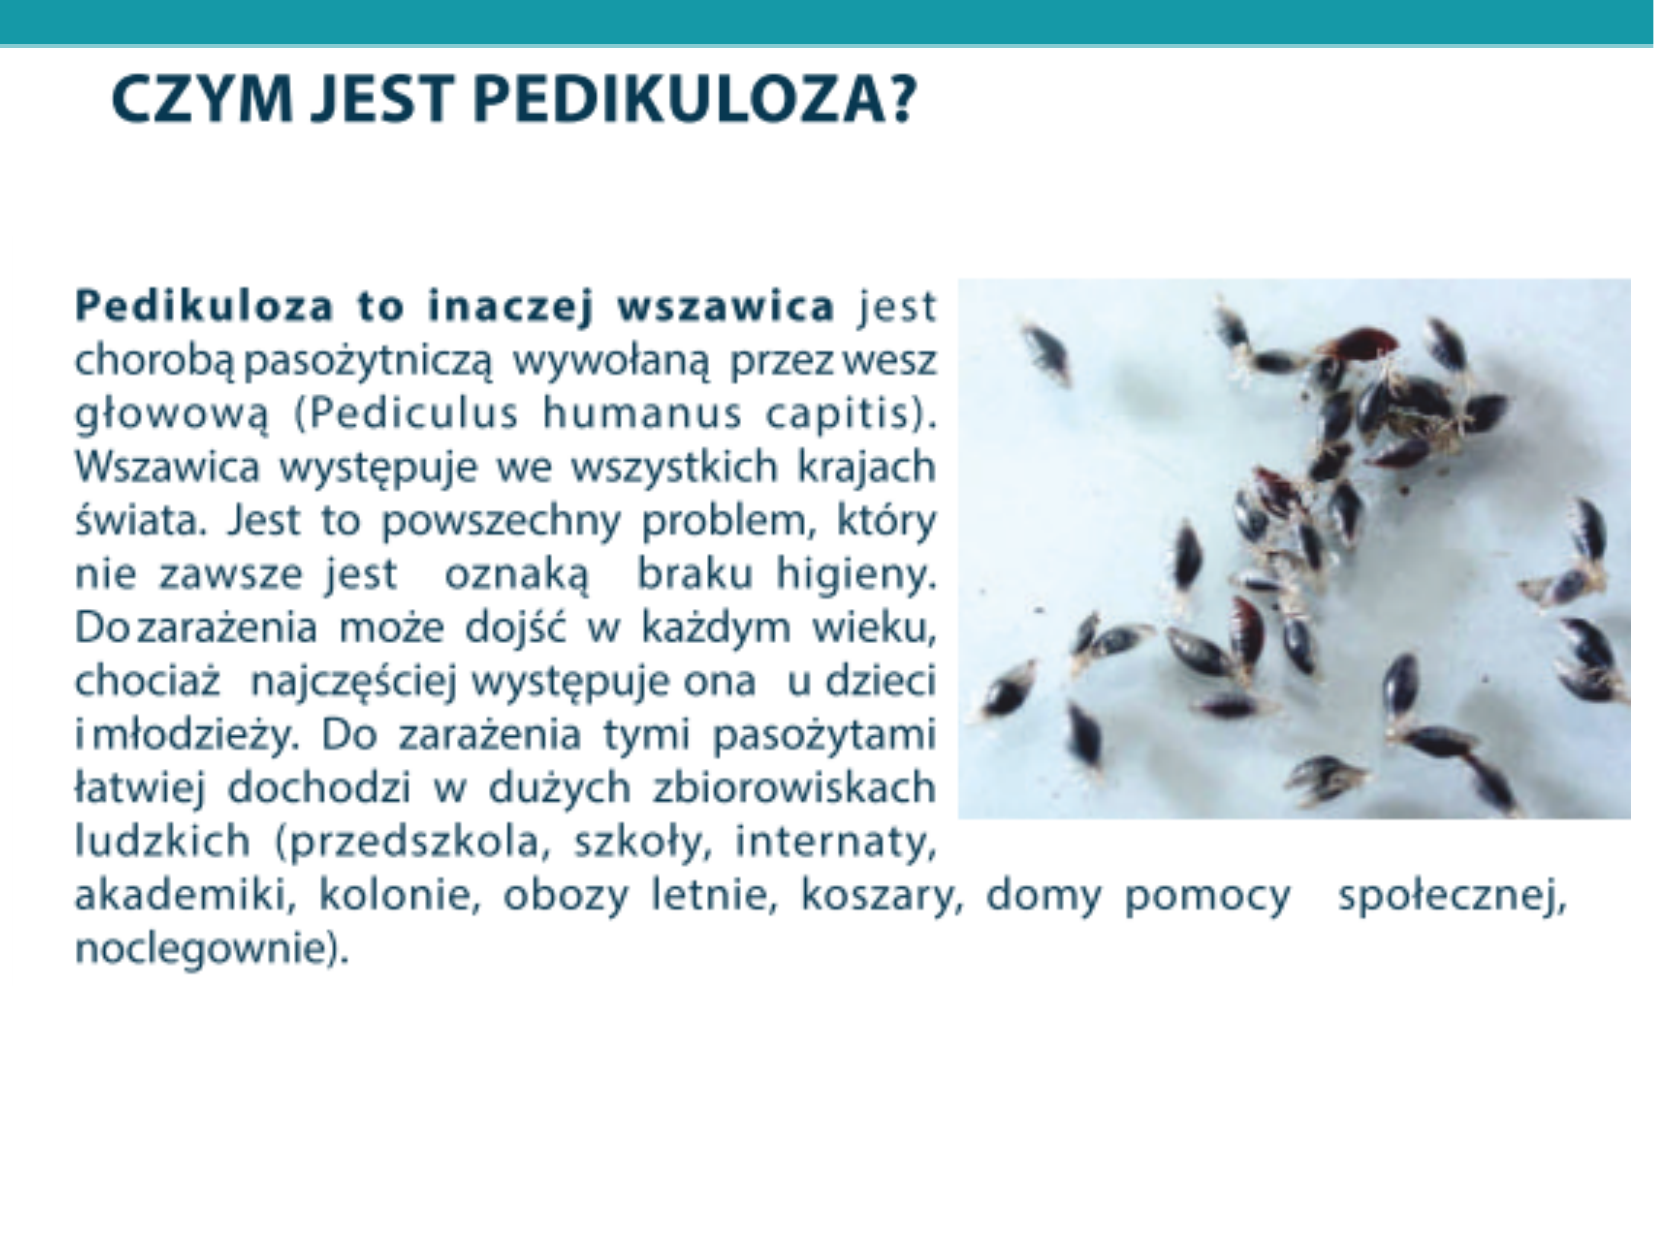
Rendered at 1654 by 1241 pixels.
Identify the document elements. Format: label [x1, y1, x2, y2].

picture [11, 236, 1631, 986]
picture [0, 0, 1654, 149]
